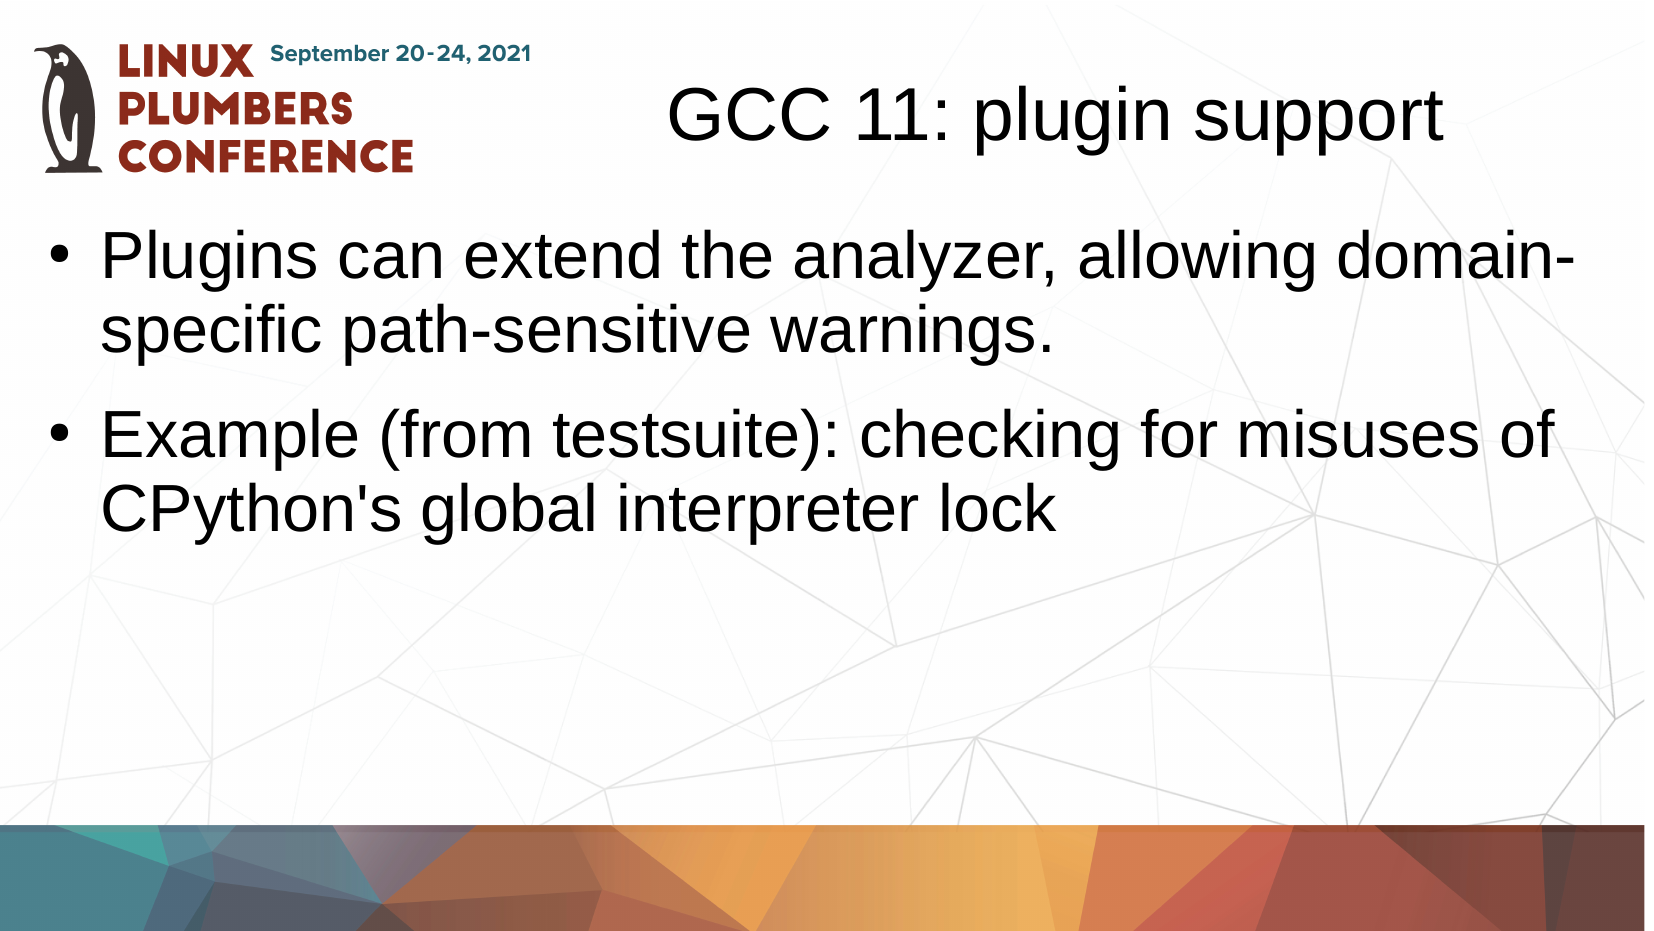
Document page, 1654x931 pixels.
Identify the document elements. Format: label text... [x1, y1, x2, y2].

list Plugins can extend the analyzer, allowing domain-specific path-sensitive warnings. Example (from testsuite): checking for misuses of CPython's global interpreter lock [30, 217, 1636, 796]
picture [0, 1, 1645, 931]
title GCC 11: plugin support [540, 37, 1571, 193]
